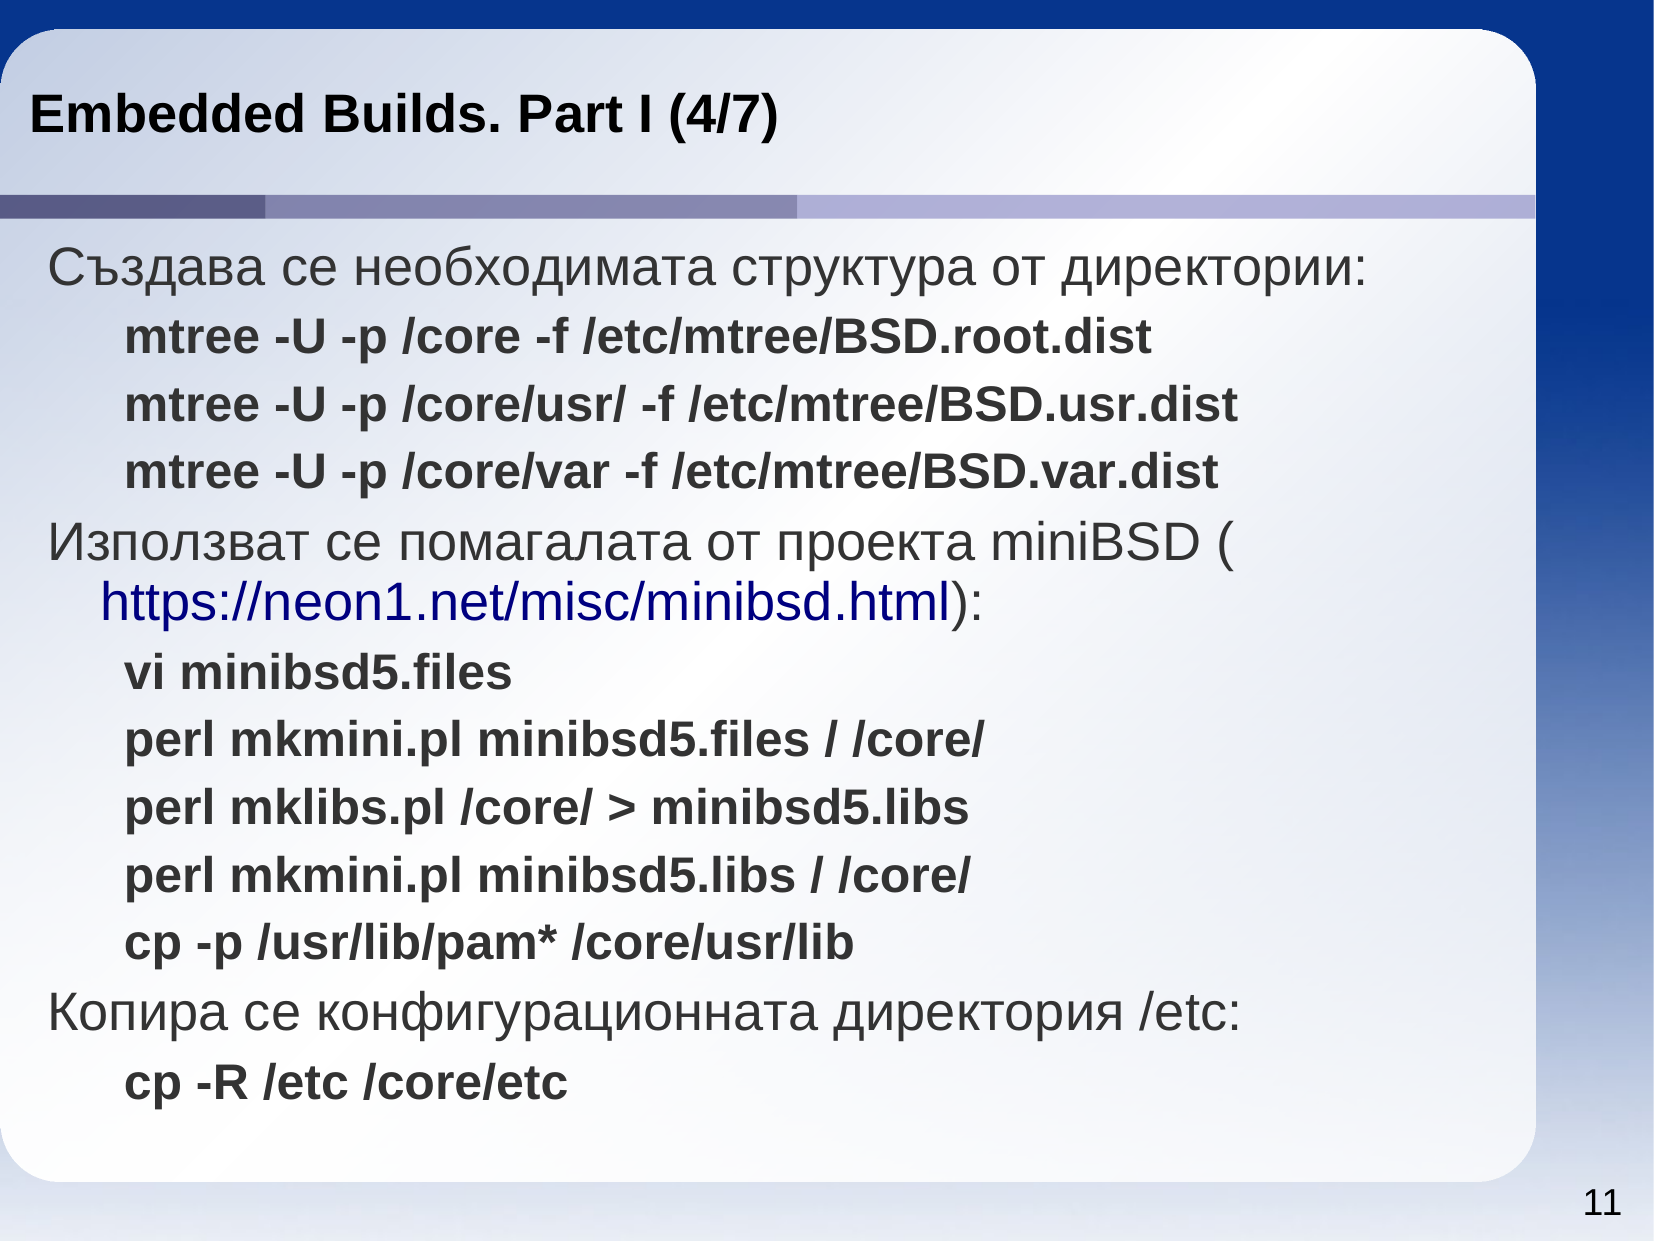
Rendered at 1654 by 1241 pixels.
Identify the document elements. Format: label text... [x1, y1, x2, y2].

picture [0, 0, 1654, 1241]
title Embedded Builds. Part I (4/7) [29, 49, 1506, 178]
list Създава се необходимата структура от директории: mtree -U -p /core -f /etc/mtree/BSD.root.dist mtree -U -p /core/usr/ -f /etc/mtree/BSD.usr.dist mtree -U -p /core/var -f /etc/mtree/BSD.var.dist Използват се помагалата от проекта miniBSD (https://neon1.net/misc/minibsd.html): vi minibsd5.files perl mkmini.pl minibsd5.files / /core/ perl mklibs.pl /core/ > minibsd5.libs perl mkmini.pl minibsd5.libs / /core/ cp -p /usr/lib/pam* /core/usr/lib Копира се конфигурационната директория /etc: cp -R /etc /core/etc [29, 236, 1506, 1152]
